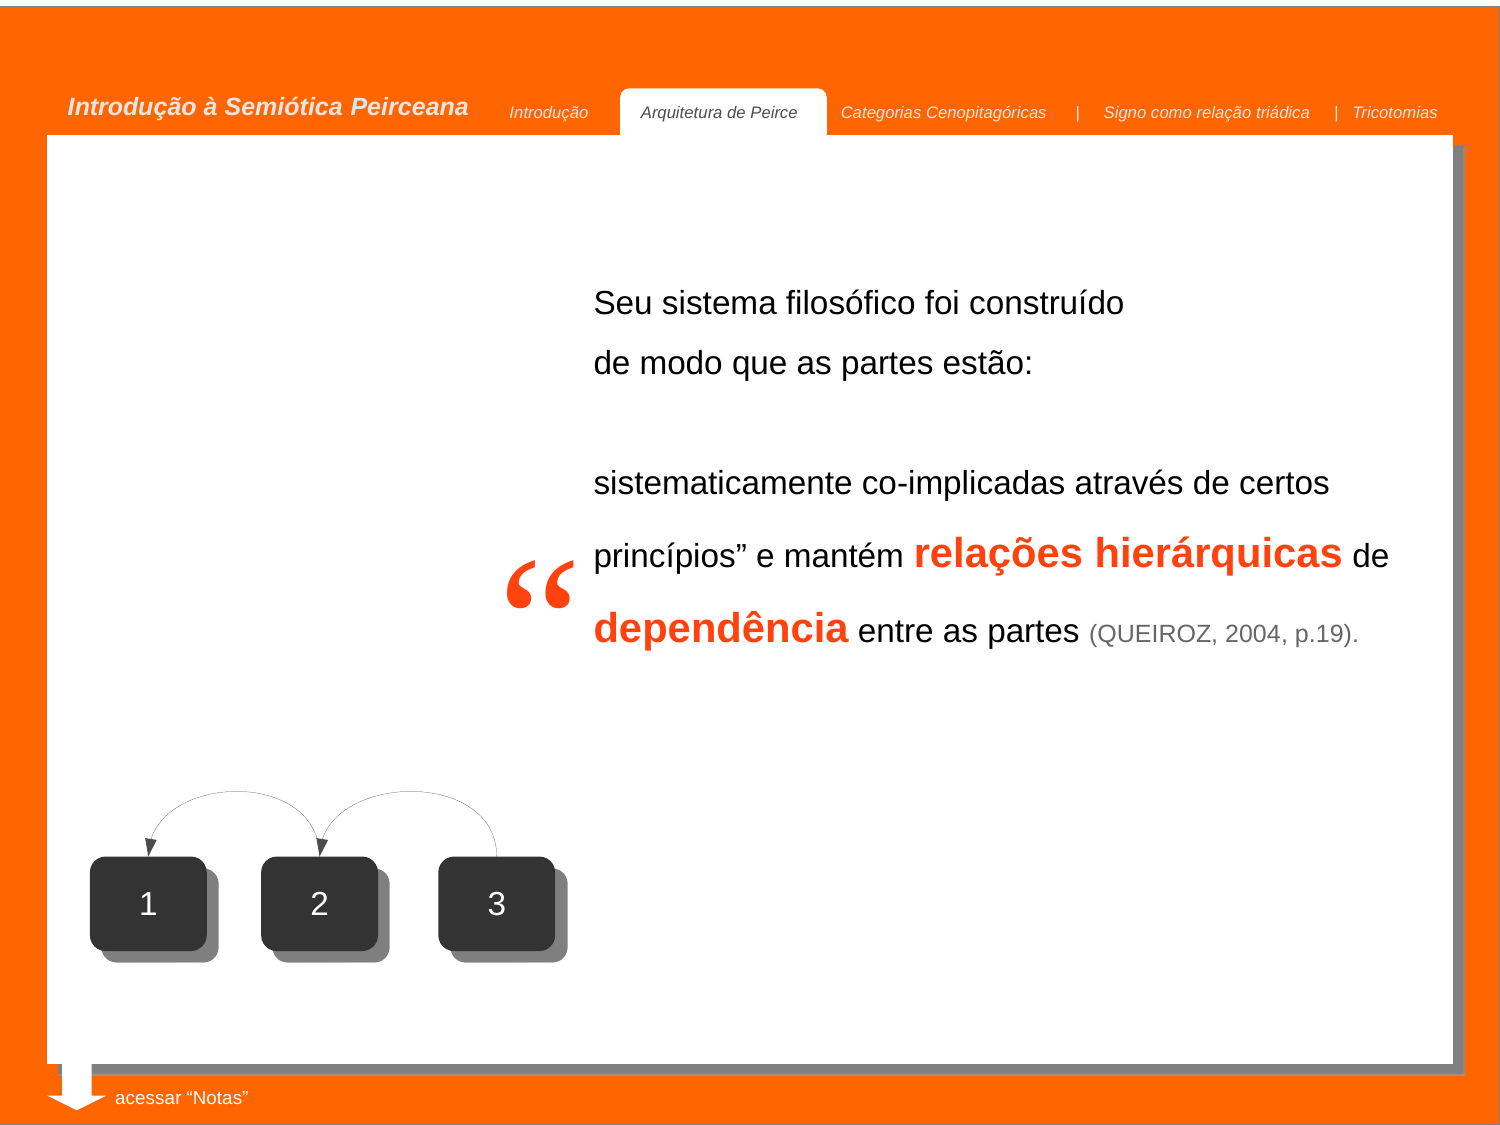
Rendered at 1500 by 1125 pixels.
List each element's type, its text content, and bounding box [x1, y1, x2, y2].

text_box [47, 1051, 100, 1111]
text_box acessar “Notas” [100, 1080, 278, 1116]
text_box “ [484, 407, 615, 669]
text_box 2 [261, 856, 379, 952]
text_box 3 [438, 856, 556, 952]
text_box Seu sistema filosófico foi construído de modo que as partes estão: sistematicamente co-implicadas através de certos princípios” e mantém relações hierárquicas de dependência entre as partes (QUEIROZ, 2004, p.19). [578, 254, 1418, 696]
text_box 1 [89, 856, 207, 952]
